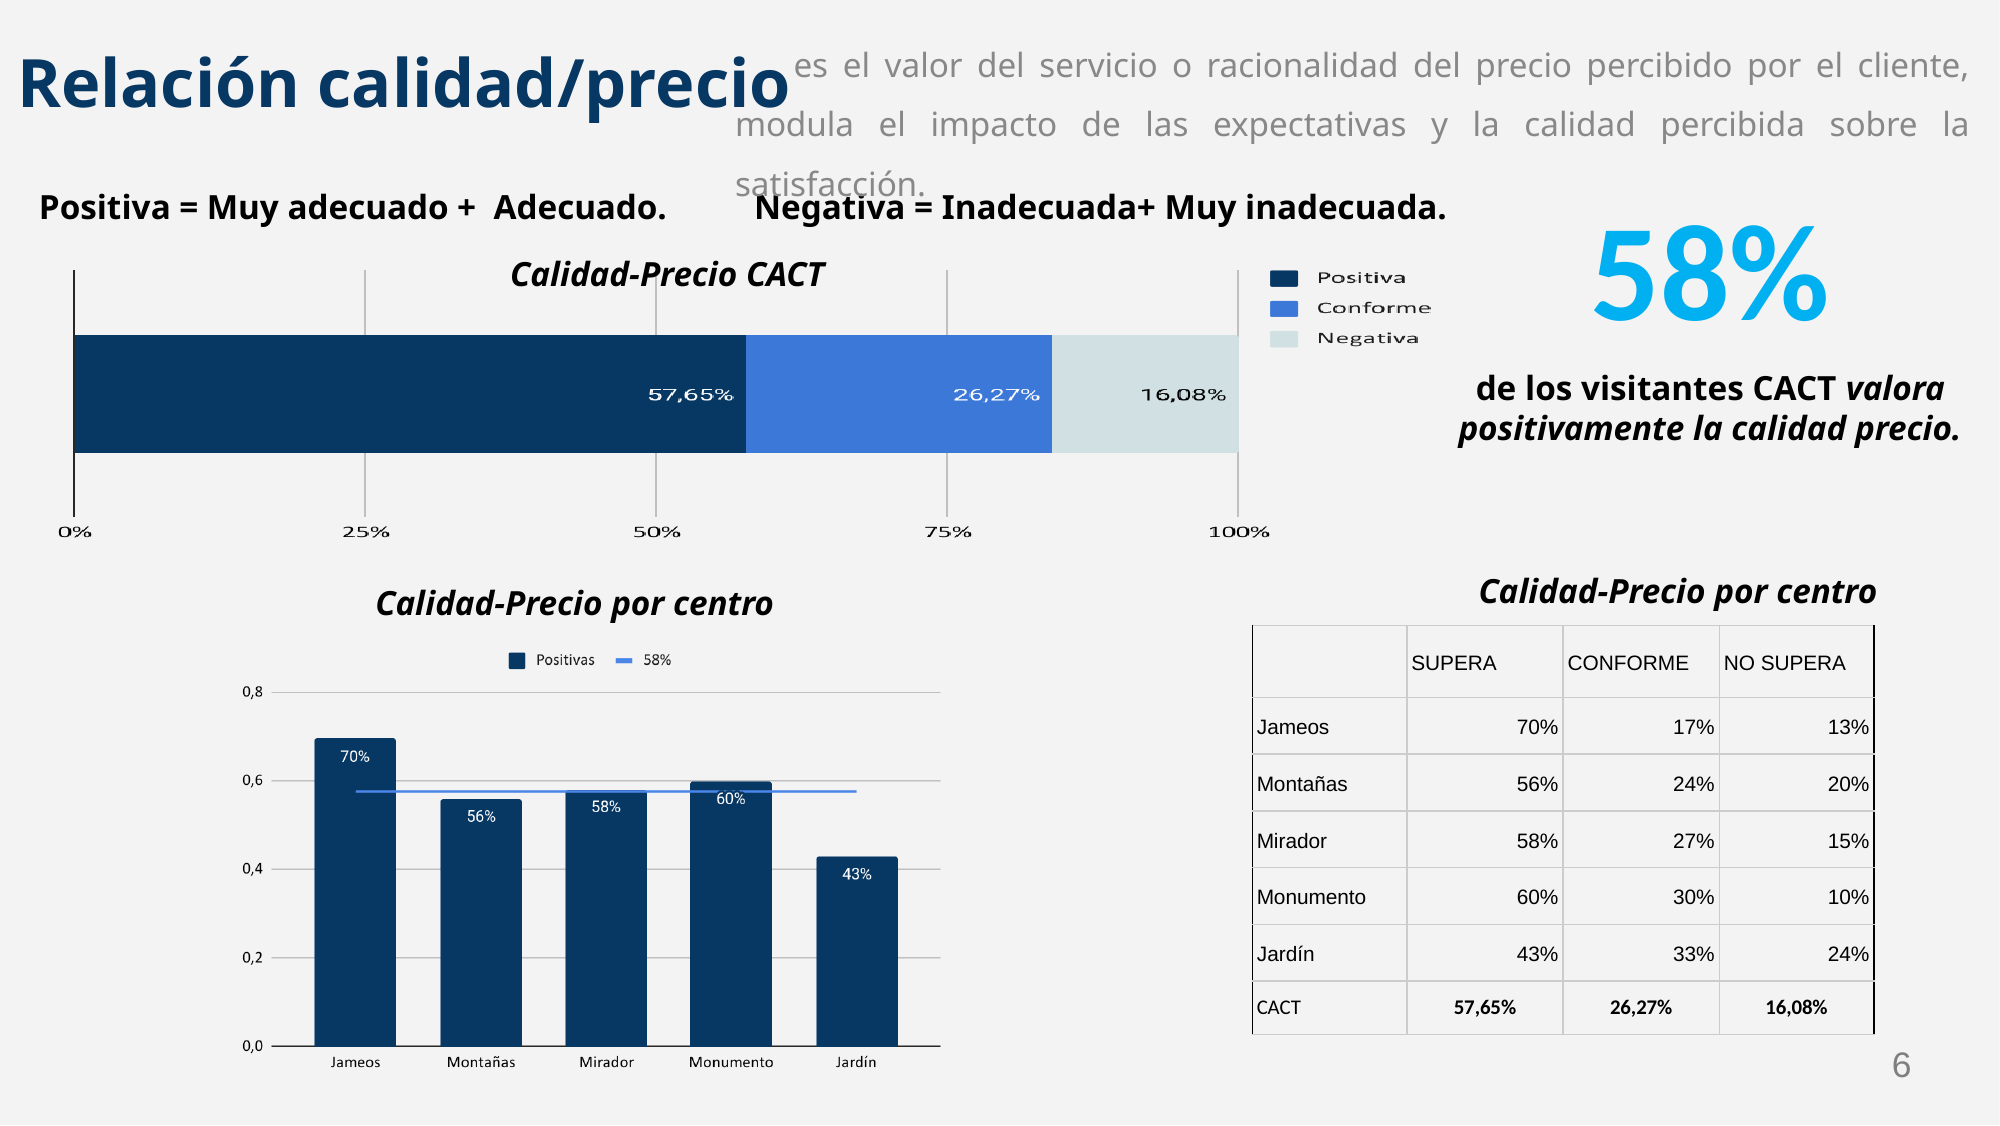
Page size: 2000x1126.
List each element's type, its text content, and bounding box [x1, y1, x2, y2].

table_cell 24% [1720, 925, 1873, 980]
table_cell 33% [1564, 925, 1719, 980]
table_cell Jardín [1253, 925, 1406, 980]
table_cell 60% [1408, 868, 1562, 924]
text_box Calidad-Precio por centro [346, 574, 804, 629]
text_box Calidad-Precio por centro [1449, 562, 1907, 619]
table_cell 16,08% [1720, 982, 1873, 1034]
text_box 58% [1682, 278, 1708, 308]
text_box de los visitantes CACT valora positivamente la calidad precio. [1421, 360, 2000, 575]
table_cell 20% [1720, 755, 1873, 810]
table_cell 58% [1408, 812, 1562, 867]
table_cell Mirador [1253, 812, 1406, 867]
table_header SUPERA [1408, 626, 1562, 697]
table_header [1253, 626, 1406, 697]
text_box Calidad-Precio CACT [438, 246, 896, 302]
text_box Positiva = Muy adecuado + Adecuado. Negativa = Inadecuada+ Muy inadecuada. [38, 164, 706, 248]
slide_number <number> [1462, 1033, 1930, 1094]
text_box es el valor del servicio o racionalidad del precio percibido por el cliente, modula el impacto de las expectativas y la calidad percibida sobre la satisfacción. [706, 23, 2000, 271]
table_cell 26,27% [1564, 982, 1719, 1034]
table_cell 13% [1720, 698, 1873, 753]
table_cell 30% [1564, 868, 1719, 924]
table_cell 70% [1408, 698, 1562, 753]
table_cell 15% [1720, 812, 1873, 867]
table_cell 27% [1564, 812, 1719, 867]
table_cell 17% [1564, 698, 1719, 753]
text_box 58% [1558, 271, 1863, 358]
table_cell 10% [1720, 868, 1873, 924]
table_cell 57,65% [1408, 982, 1562, 1034]
table_header NO SUPERA [1720, 626, 1873, 697]
table_cell 24% [1564, 755, 1719, 810]
table_cell Montañas [1253, 755, 1406, 810]
text_box Relación calidad/precio [0, 0, 1874, 121]
table_header CONFORME [1564, 626, 1719, 697]
picture [215, 629, 964, 1094]
table_cell Jameos [1253, 698, 1406, 753]
table_cell 43% [1408, 925, 1562, 980]
picture [50, 255, 1458, 556]
table_cell Monumento [1253, 868, 1406, 924]
table_cell CACT [1253, 982, 1406, 1034]
table_cell 56% [1408, 755, 1562, 810]
